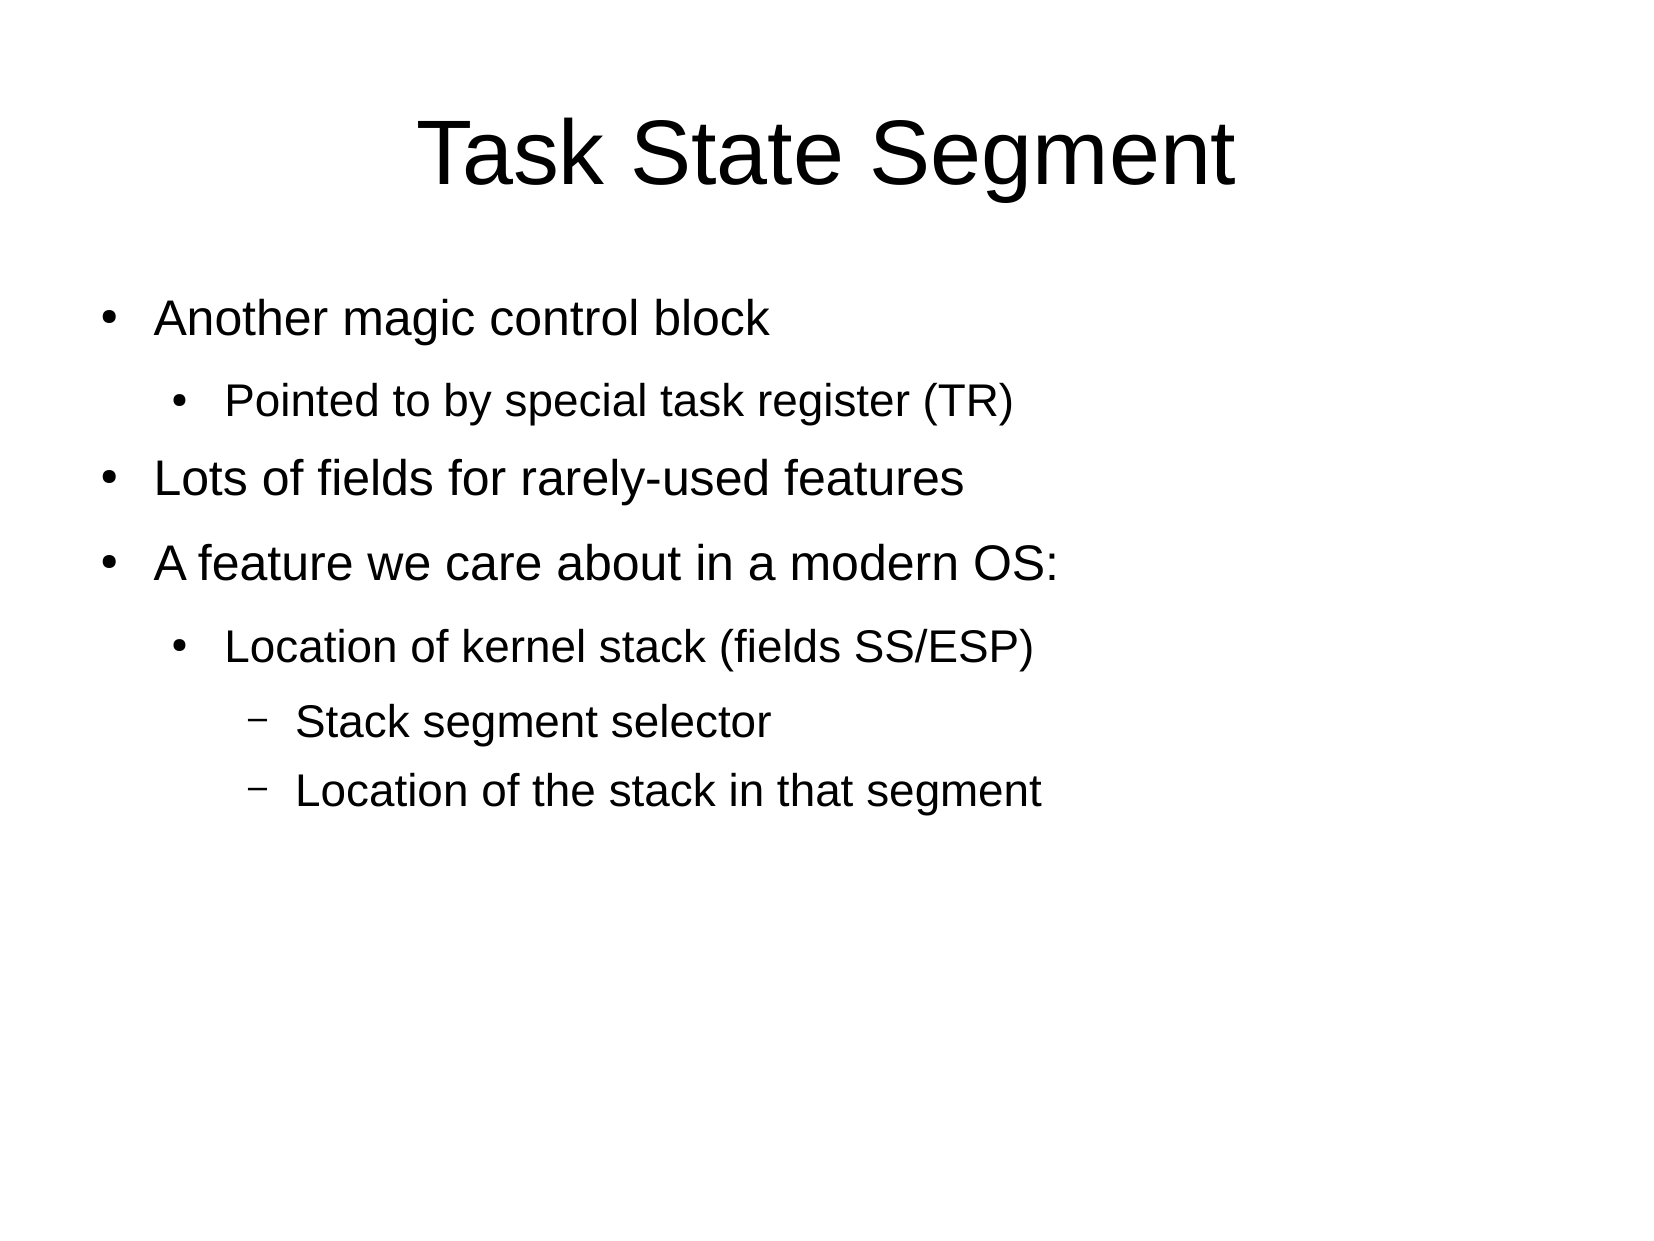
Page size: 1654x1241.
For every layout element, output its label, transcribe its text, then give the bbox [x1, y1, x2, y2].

list Another magic control block Pointed to by special task register (TR) Lots of fields for rarely-used features A feature we care about in a modern OS: Location of kernel stack (fields SS/ESP) Stack segment selector Location of the stack in that segment [82, 290, 1571, 1010]
title Task State Segment [82, 49, 1571, 257]
